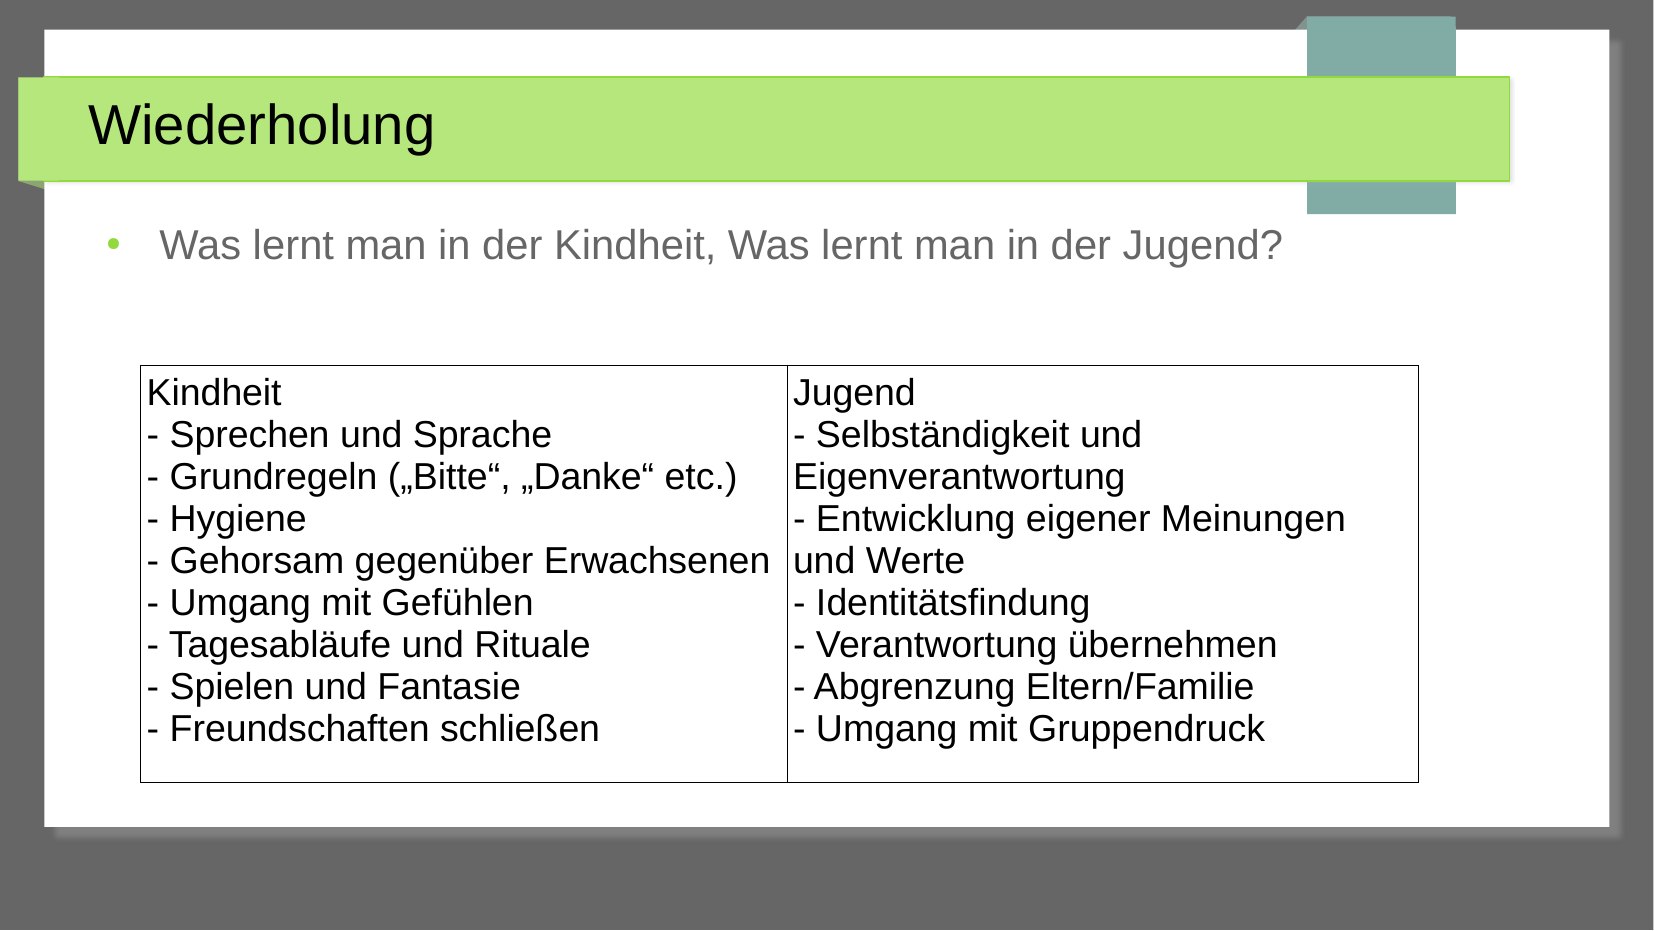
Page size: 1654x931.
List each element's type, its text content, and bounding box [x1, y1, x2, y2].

table_header Kindheit - Sprechen und Sprache - Grundregeln („Bitte“, „Danke“ etc.) - Hygiene - Gehorsam gegenüber Erwachsenen - Umgang mit Gefühlen - Tagesabläufe und Rituale - Spielen und Fantasie - Freundschaften schließen [141, 366, 787, 782]
list Was lernt man in der Kindheit, Was lernt man in der Jugend? [88, 221, 1565, 813]
table_header Jugend - Selbständigkeit und Eigenverantwortung - Entwicklung eigener Meinungen und Werte - Identitätsfindung - Verantwortung übernehmen - Abgrenzung Eltern/Familie - Umgang mit Gruppendruck [788, 366, 1418, 782]
title Wiederholung [88, 73, 1506, 178]
